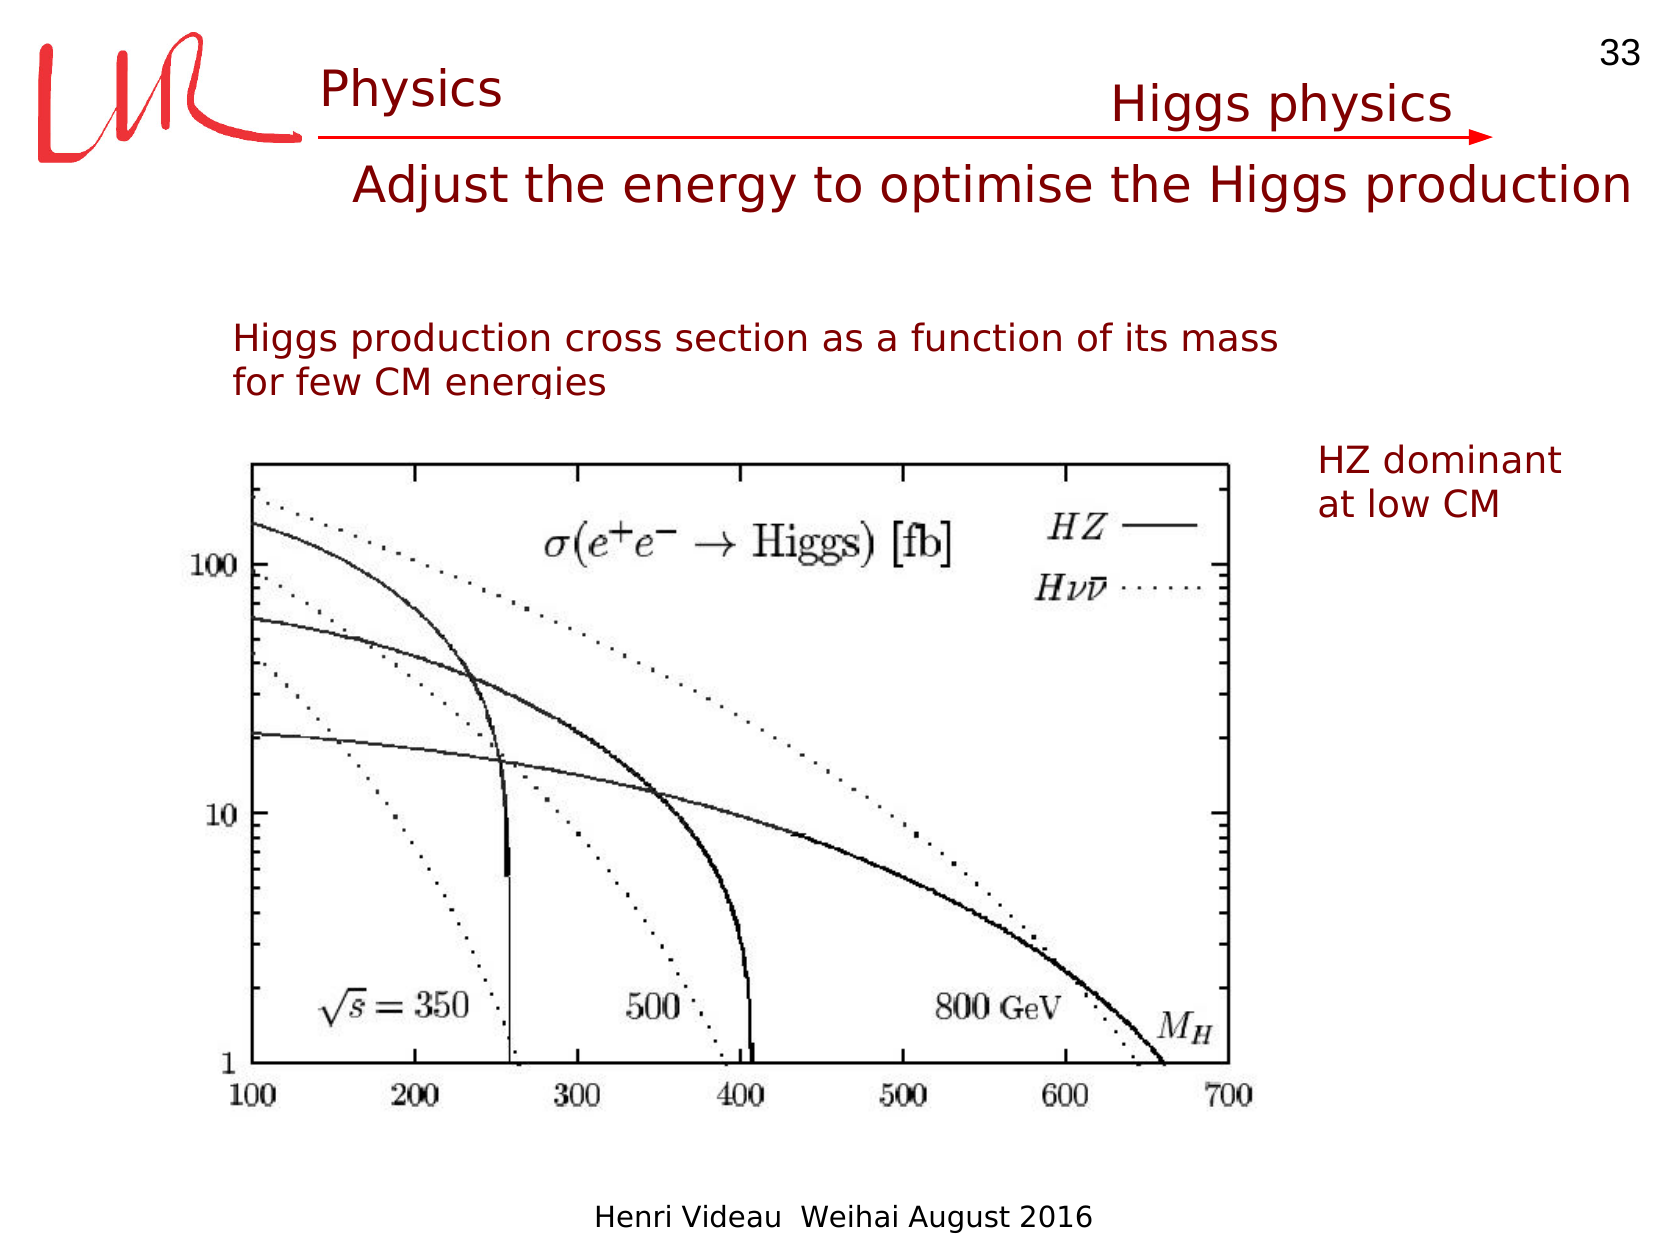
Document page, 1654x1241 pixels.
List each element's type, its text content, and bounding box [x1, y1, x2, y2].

picture [143, 399, 1293, 1157]
text_box Higgs production cross section as a function of its mass for few CM energies [232, 316, 1290, 399]
text_box HZ dominant at low CM [1317, 438, 1575, 527]
text_box Higgs physics [1110, 74, 1456, 134]
text_box Adjust the energy to optimise the Higgs production [352, 155, 1635, 215]
picture [38, 32, 302, 163]
